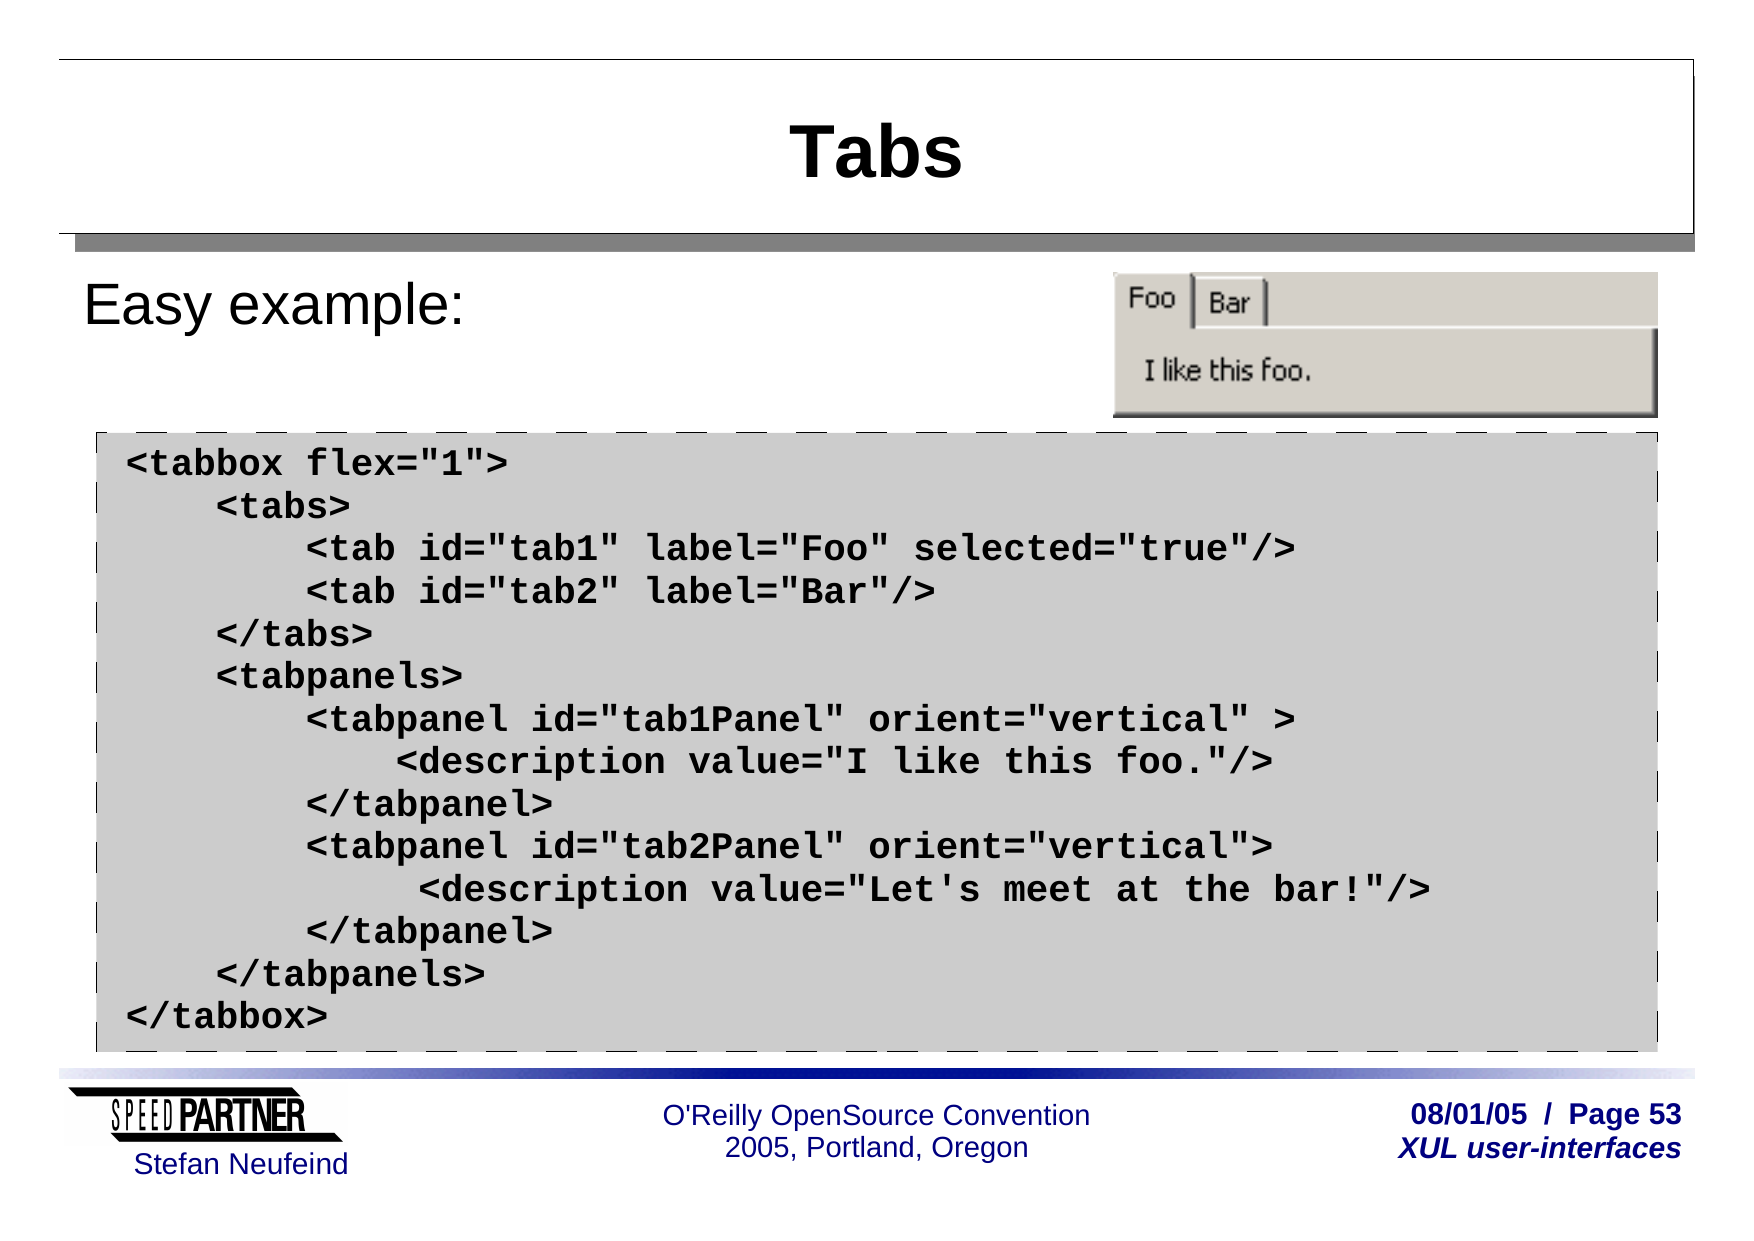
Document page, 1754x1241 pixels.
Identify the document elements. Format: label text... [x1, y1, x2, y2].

picture [59, 1068, 1695, 1079]
text_box <tabbox flex="1"> <tabs> <tab id="tab1" label="Foo" selected="true"/> <tab id="tab2" label="Bar"/> </tabs> <tabpanels> <tabpanel id="tab1Panel" orient="vertical" > <description value="I like this foo."/> </tabpanel> <tabpanel id="tab2Panel" orient="vertical"> <description value="Let's meet at the bar!"/> </tabpanel> </tabpanels> </tabbox> [96, 432, 1658, 1052]
list Easy example: [71, 272, 1695, 1055]
picture [64, 1082, 348, 1146]
title Tabs [59, 59, 1695, 244]
picture [1113, 272, 1658, 418]
